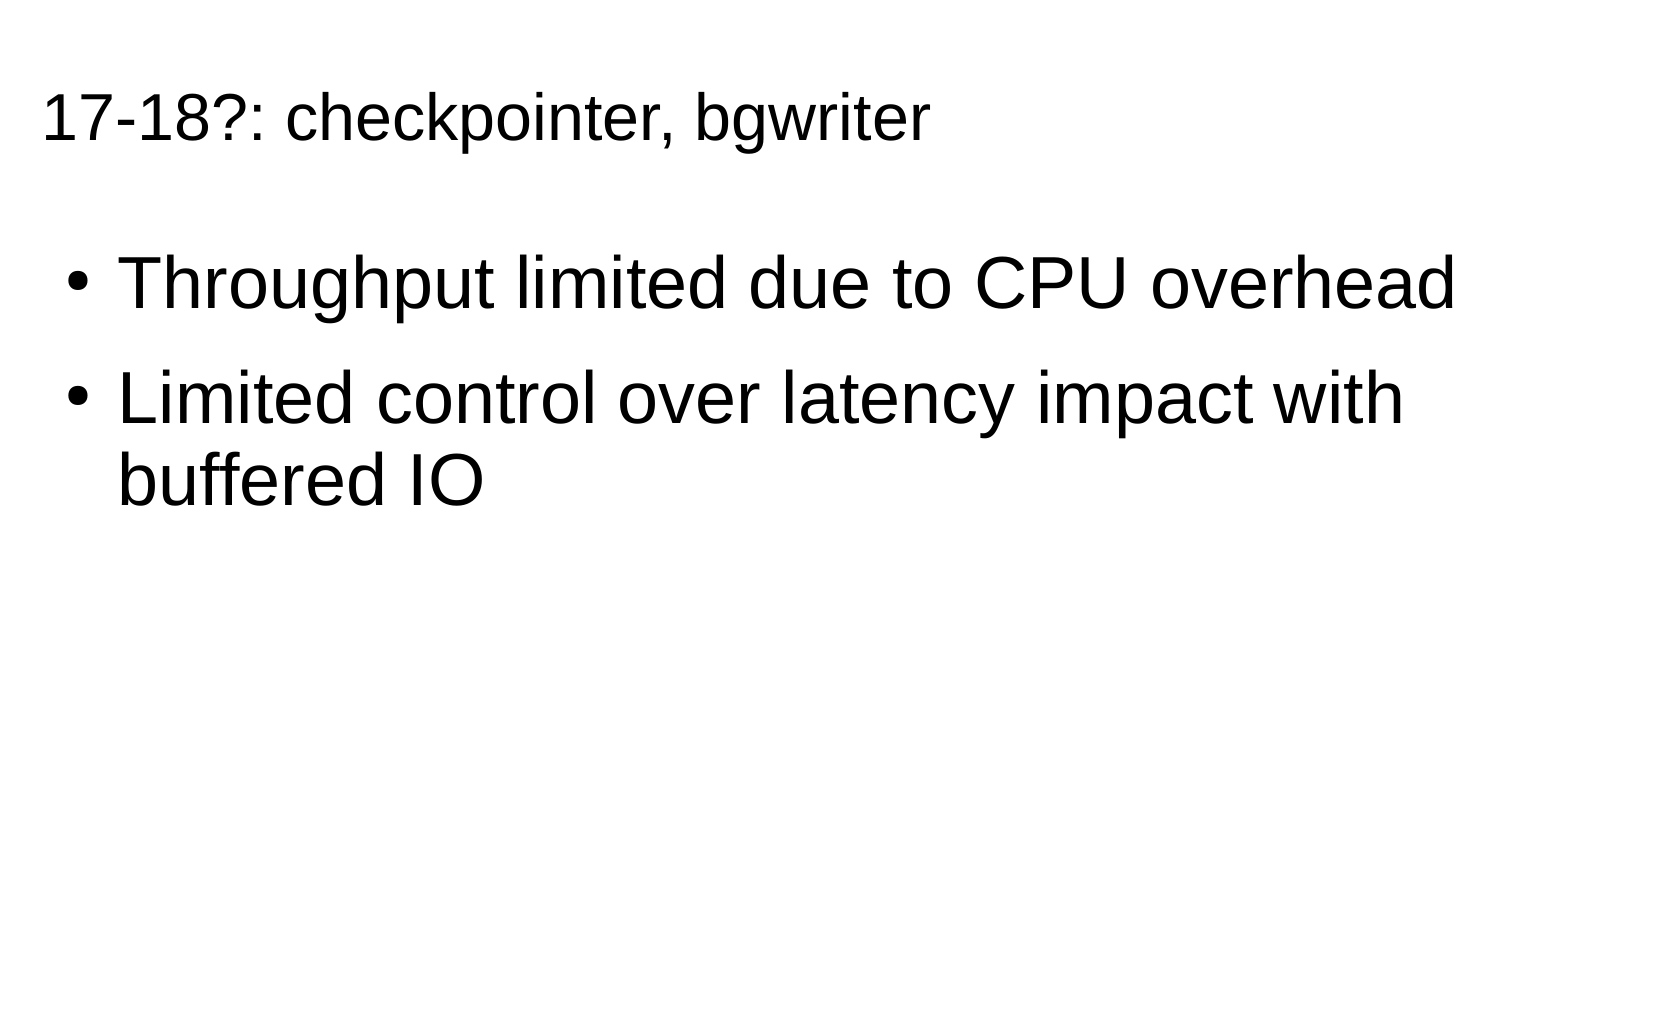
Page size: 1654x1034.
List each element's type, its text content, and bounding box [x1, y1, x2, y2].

title 17-18?: checkpointer, bgwriter [41, 40, 1605, 195]
list Throughput limited due to CPU overhead Limited control over latency impact with buffered IO [47, 241, 1605, 930]
